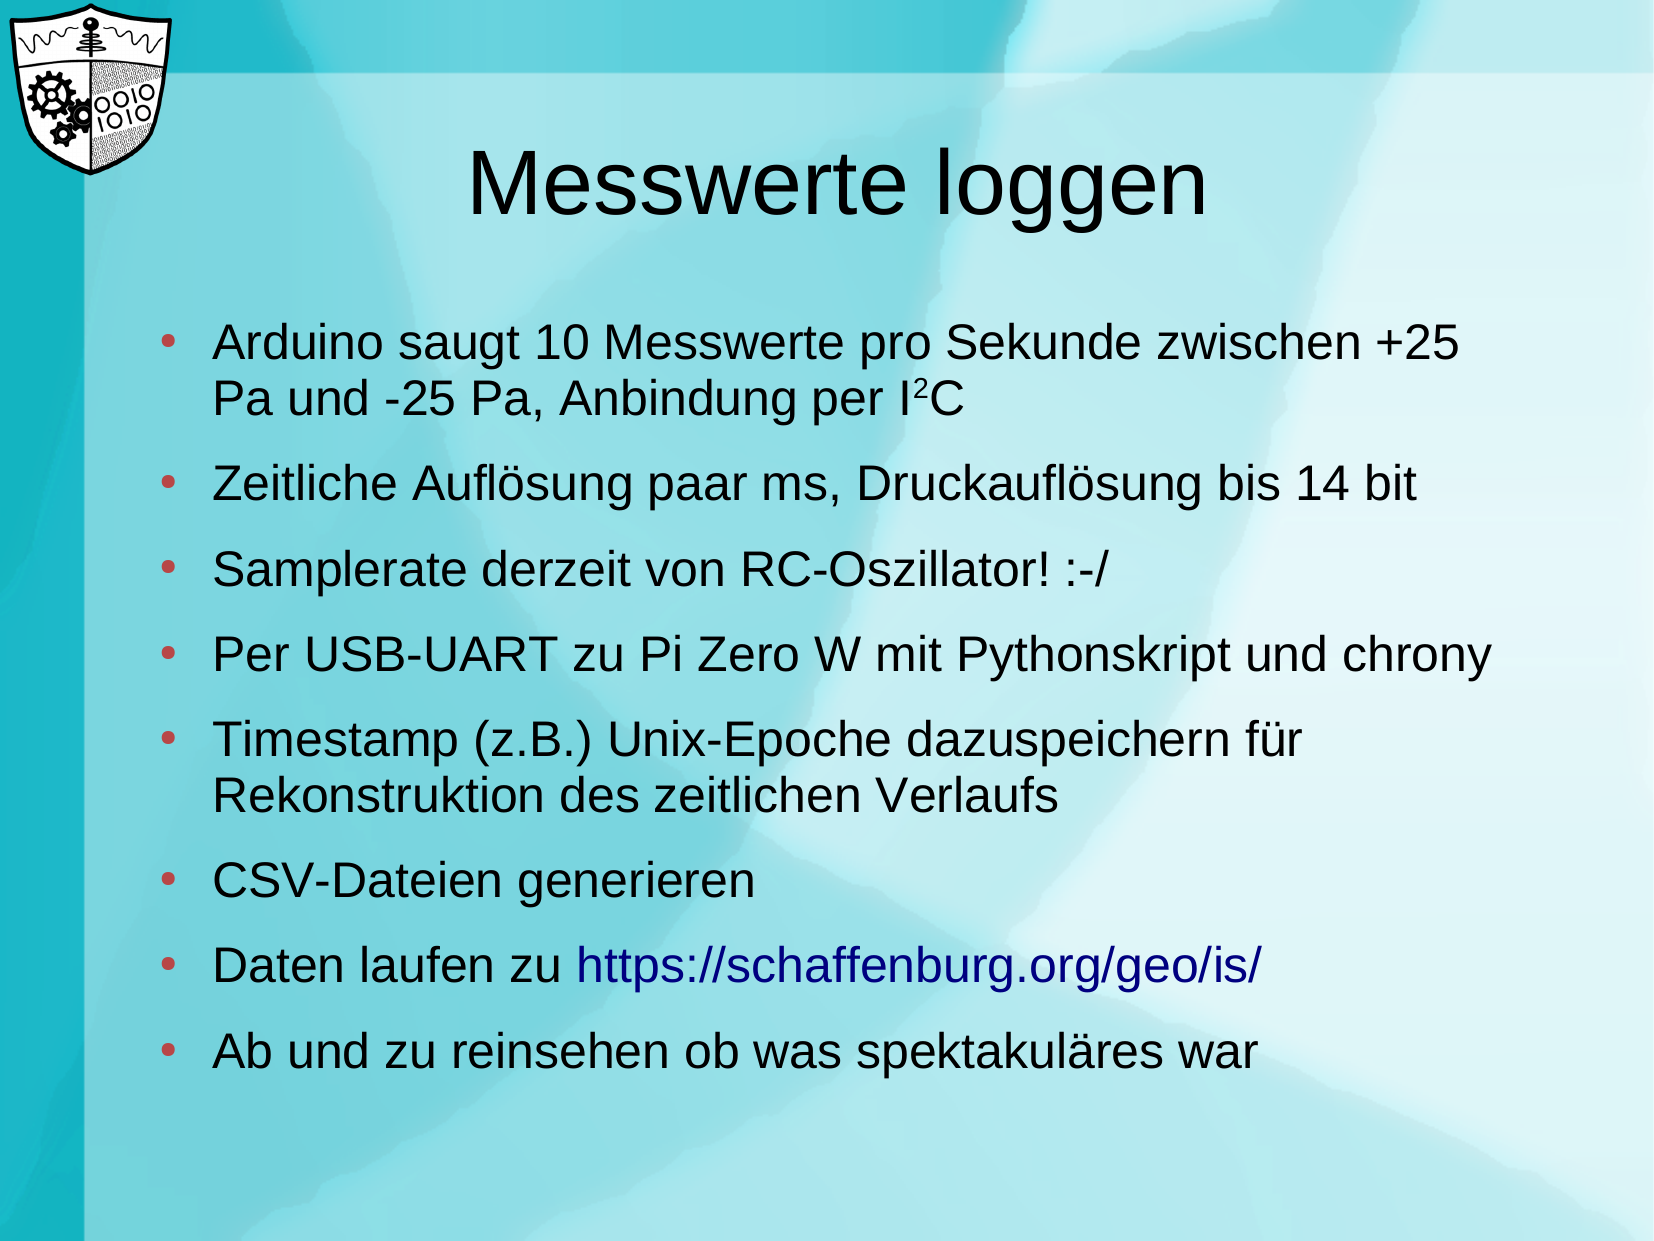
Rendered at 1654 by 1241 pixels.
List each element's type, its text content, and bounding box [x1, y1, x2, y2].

title Messwerte loggen [94, 78, 1583, 287]
list Arduino saugt 10 Messwerte pro Sekunde zwischen +25 Pa und -25 Pa, Anbindung per I2C Zeitliche Auflösung paar ms, Druckauflösung bis 14 bit Samplerate derzeit von RC-Oszillator! :-/ Per USB-UART zu Pi Zero W mit Pythonskript und chrony Timestamp (z.B.) Unix-Epoche dazuspeichern für Rekonstruktion des zeitlichen Verlaufs CSV-Dateien generieren Daten laufen zu https://schaffenburg.org/geo/is/ Ab und zu reinsehen ob was spektakuläres war [141, 314, 1506, 1152]
picture [0, 0, 1654, 1241]
